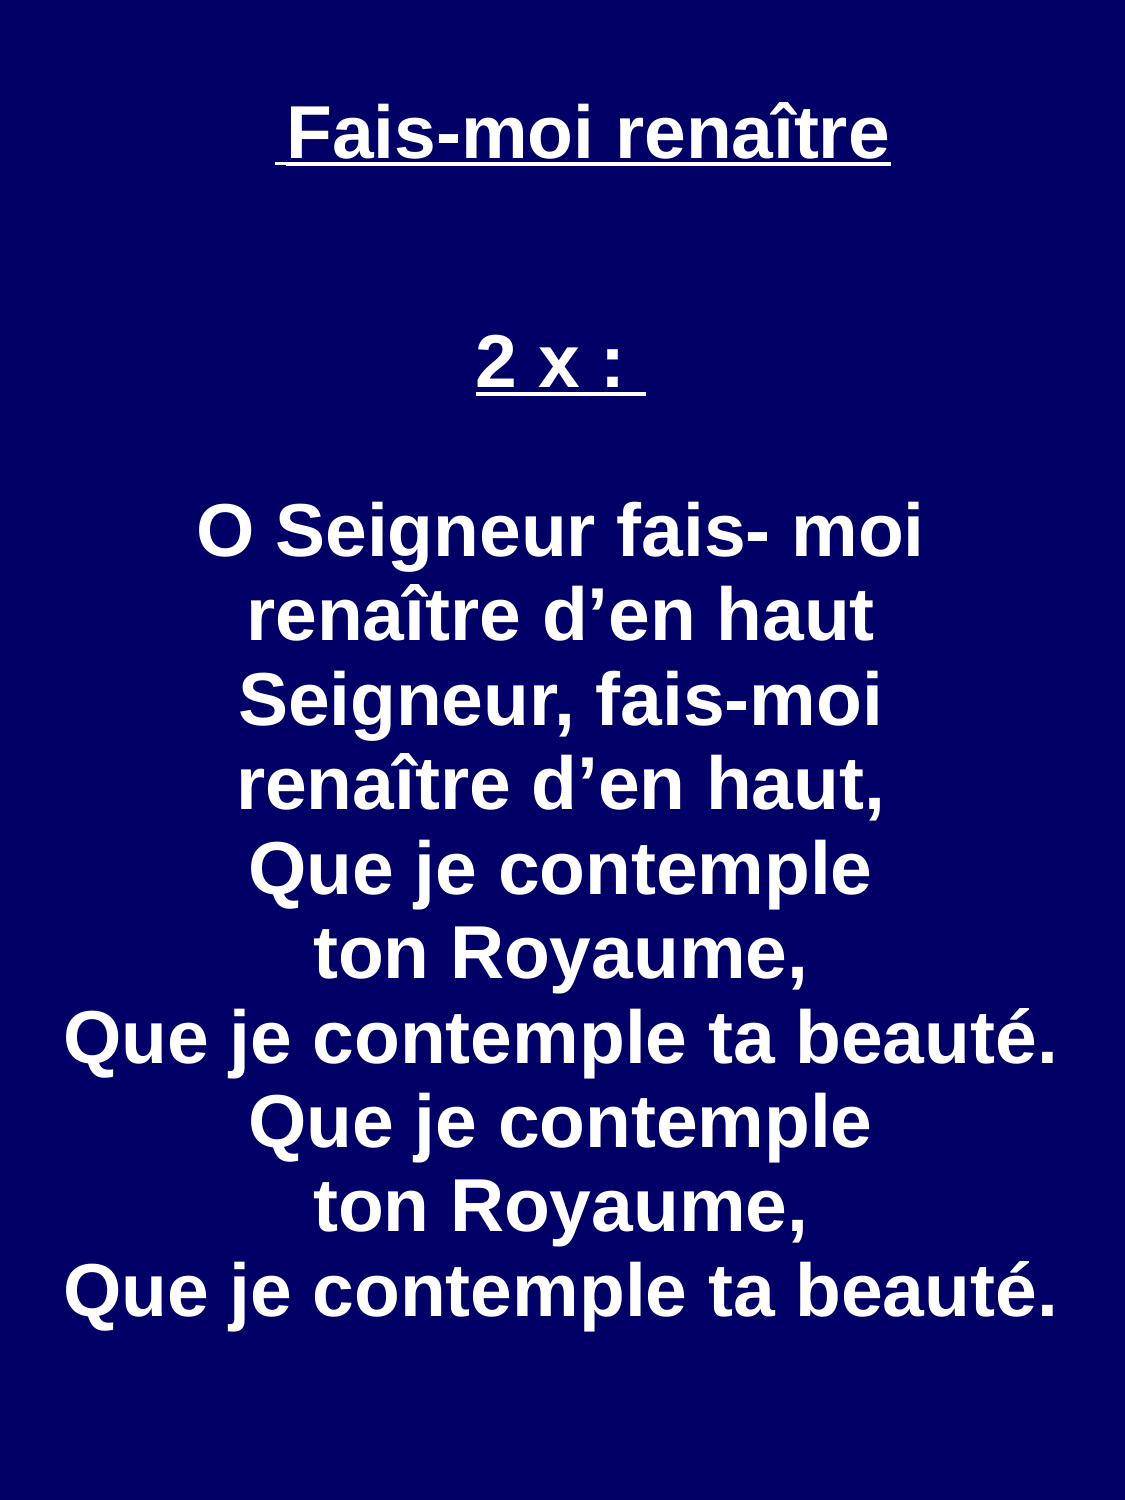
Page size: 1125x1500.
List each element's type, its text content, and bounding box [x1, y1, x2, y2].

text_box Fais-moi renaître 2 x : O Seigneur fais- moi renaître d’en haut Seigneur, fais-moi renaître d’en haut, Que je contemple ton Royaume, Que je contemple ta beauté. Que je contemple ton Royaume, Que je contemple ta beauté. [11, 35, 1111, 1441]
